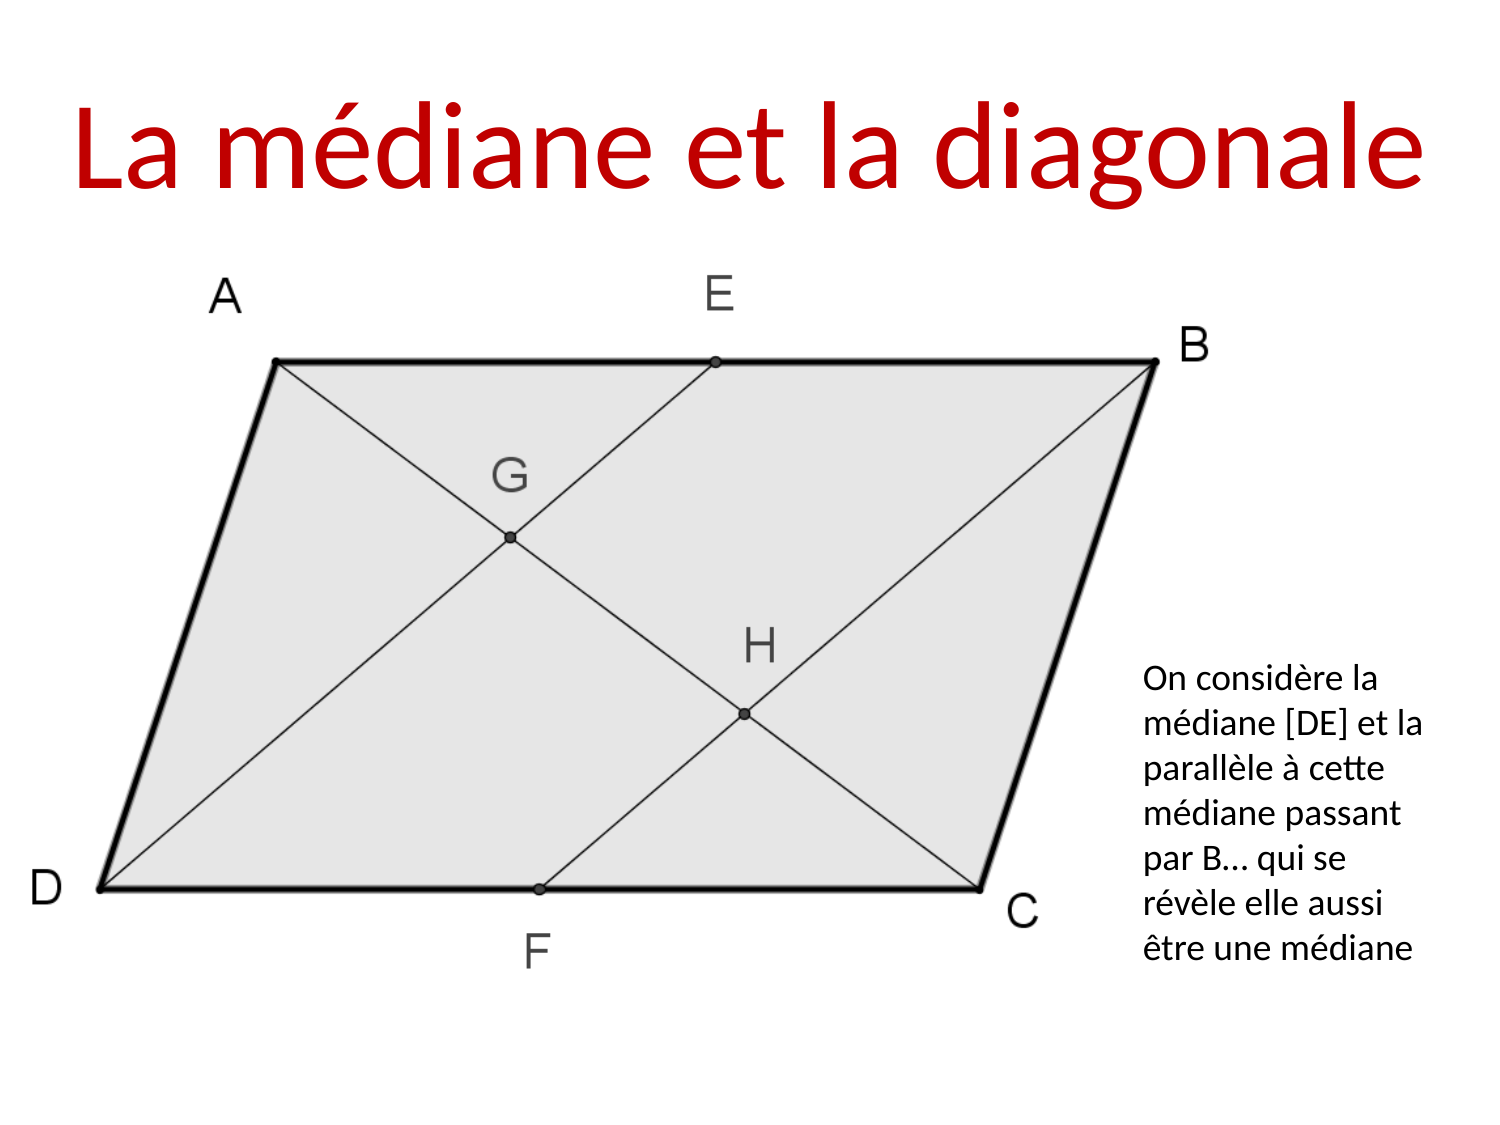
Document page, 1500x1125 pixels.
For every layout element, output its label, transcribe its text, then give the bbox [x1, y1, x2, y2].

text_box On considère la médiane [DE] et la parallèle à cette médiane passant par B… qui se révèle elle aussi être une médiane [1128, 645, 1459, 979]
picture [0, 243, 1278, 1003]
title La médiane et la diagonale [0, 45, 1500, 233]
